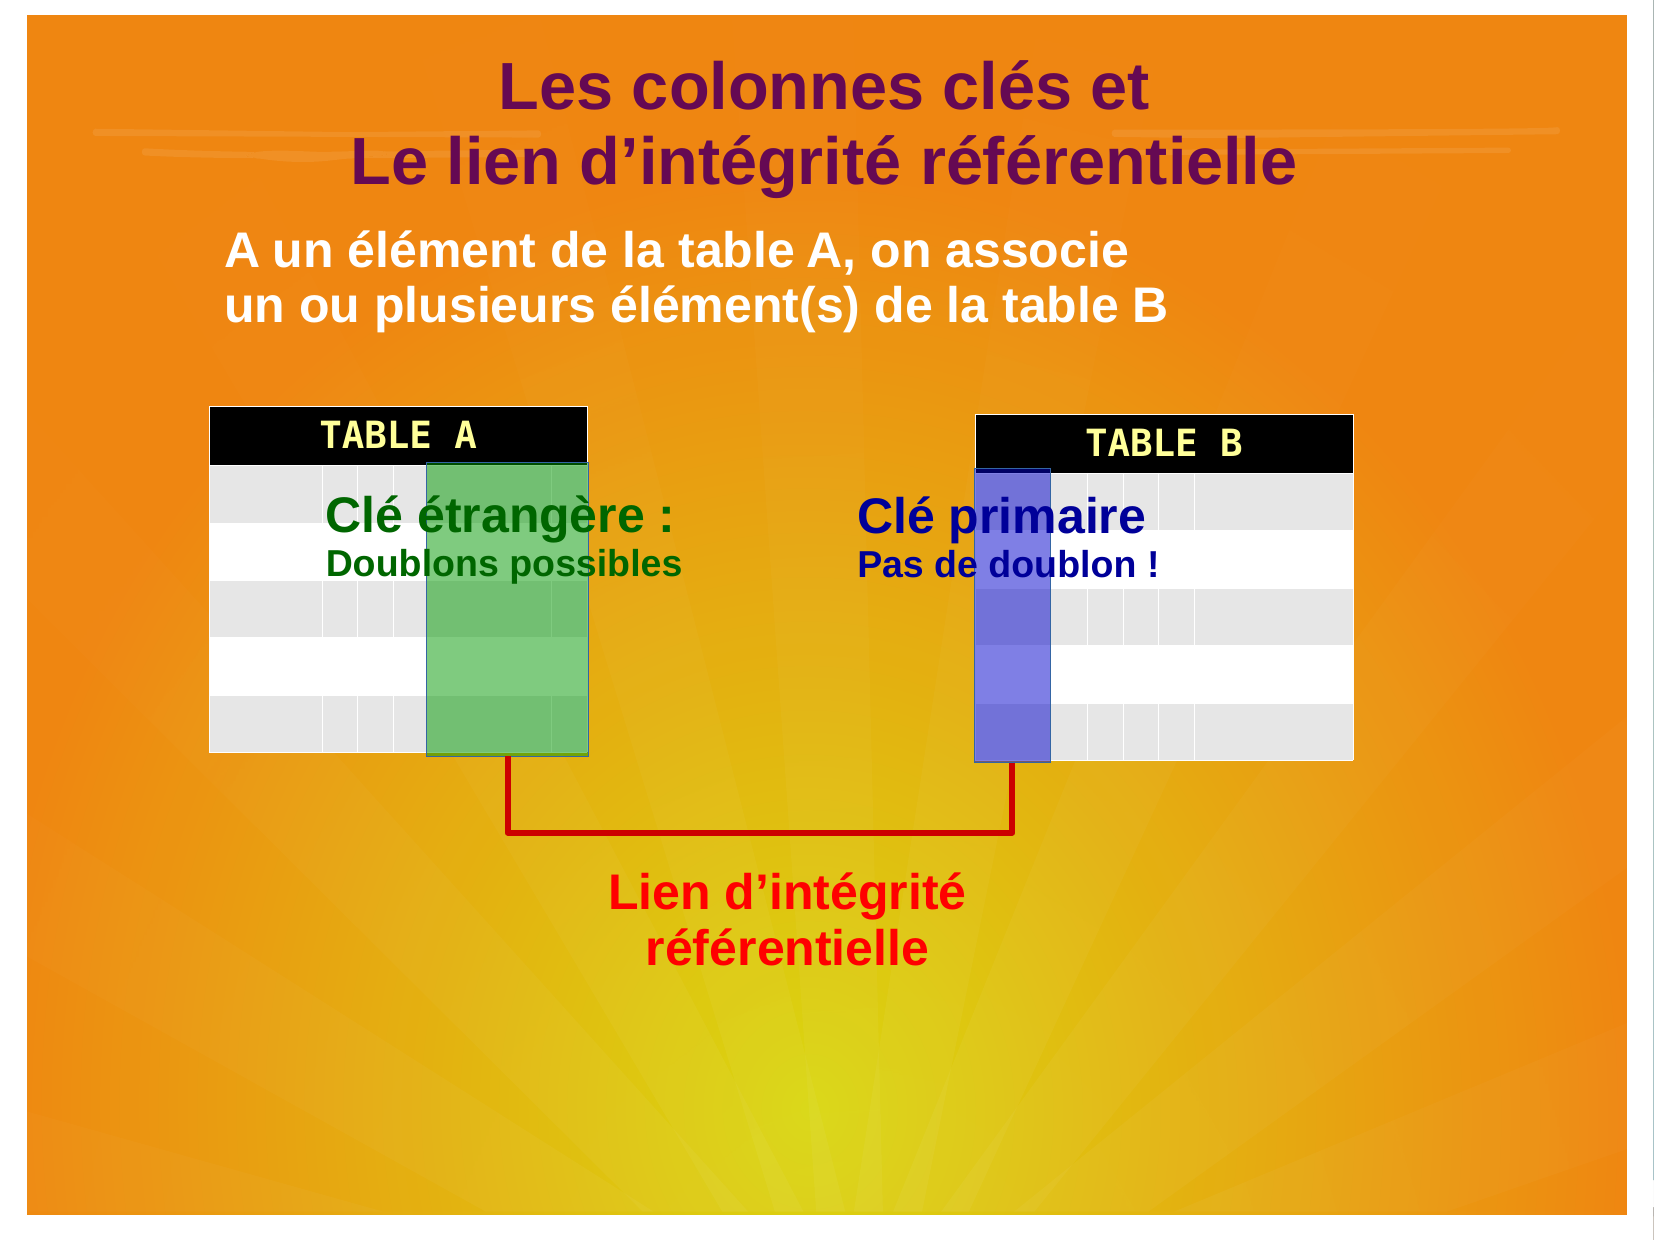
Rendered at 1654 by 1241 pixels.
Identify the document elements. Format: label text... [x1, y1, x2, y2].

table_cell [358, 466, 393, 510]
table_cell [1088, 563, 1123, 588]
text_box Les colonnes clés et Le lien d’intégrité référentielle [576, 59, 1073, 189]
table_cell [1088, 589, 1123, 645]
table_cell [394, 696, 426, 752]
table_cell [210, 466, 322, 523]
text_box Clé étrangère : Doublons possibles [325, 510, 745, 562]
text_box [1018, 563, 1027, 574]
table_cell [358, 562, 393, 580]
table_cell [323, 696, 357, 752]
table_cell [1051, 646, 1087, 703]
text_box [1041, 563, 1049, 573]
table_cell [323, 524, 357, 580]
table_cell [333, 562, 345, 572]
table_cell [323, 466, 357, 523]
text_box [974, 468, 1051, 511]
text_box [974, 563, 1051, 763]
table_cell [1159, 474, 1194, 511]
table_cell [1051, 704, 1087, 760]
table_cell [358, 581, 393, 637]
table_cell [1159, 589, 1194, 645]
table_cell [406, 562, 414, 573]
table_header TABLE B [976, 415, 1353, 473]
table_cell [358, 696, 393, 752]
table_cell [1051, 563, 1087, 588]
table_cell [1088, 704, 1123, 760]
table_cell [394, 466, 426, 510]
table_cell [210, 696, 322, 752]
table_cell [210, 581, 322, 637]
table_cell [1065, 563, 1073, 574]
table_cell [1195, 531, 1353, 588]
table_cell [1159, 704, 1194, 760]
table_cell [359, 562, 368, 573]
text_box [426, 462, 589, 510]
table_cell [1195, 646, 1353, 703]
table_cell [210, 524, 322, 580]
table_cell [394, 638, 426, 695]
table_cell [1124, 646, 1158, 703]
table_header TABLE A [210, 407, 587, 465]
table_cell [1088, 646, 1123, 703]
table_cell [1159, 646, 1194, 703]
table_cell [1124, 704, 1158, 760]
text_box [439, 562, 448, 573]
table_cell [1088, 474, 1123, 511]
table_cell [1051, 589, 1087, 645]
table_cell [1195, 704, 1353, 760]
table_cell [323, 581, 357, 637]
table_cell [1124, 589, 1158, 645]
text_box [995, 563, 1003, 574]
table_cell [1195, 474, 1353, 530]
table_cell [394, 581, 426, 637]
text_box Lien d’intégrité référentielle [578, 719, 997, 1010]
table_cell [1159, 563, 1194, 588]
table_cell [382, 562, 390, 572]
text_box Clé primaire Pas de doublon ! [857, 511, 1276, 563]
table_cell [1097, 563, 1106, 574]
text_box [517, 562, 525, 573]
table_cell [394, 562, 426, 580]
text_box [426, 562, 589, 757]
table_cell [358, 638, 393, 695]
table_cell [1124, 474, 1158, 511]
table_cell [1195, 589, 1353, 645]
table_cell [335, 503, 357, 510]
table_cell [323, 638, 357, 695]
table_cell [210, 638, 322, 695]
text_box A un élément de la table A, on associe un ou plusieurs élément(s) de la table B [224, 212, 721, 343]
table_cell [1051, 474, 1087, 511]
table_cell [1124, 563, 1158, 588]
text_box [539, 562, 548, 573]
